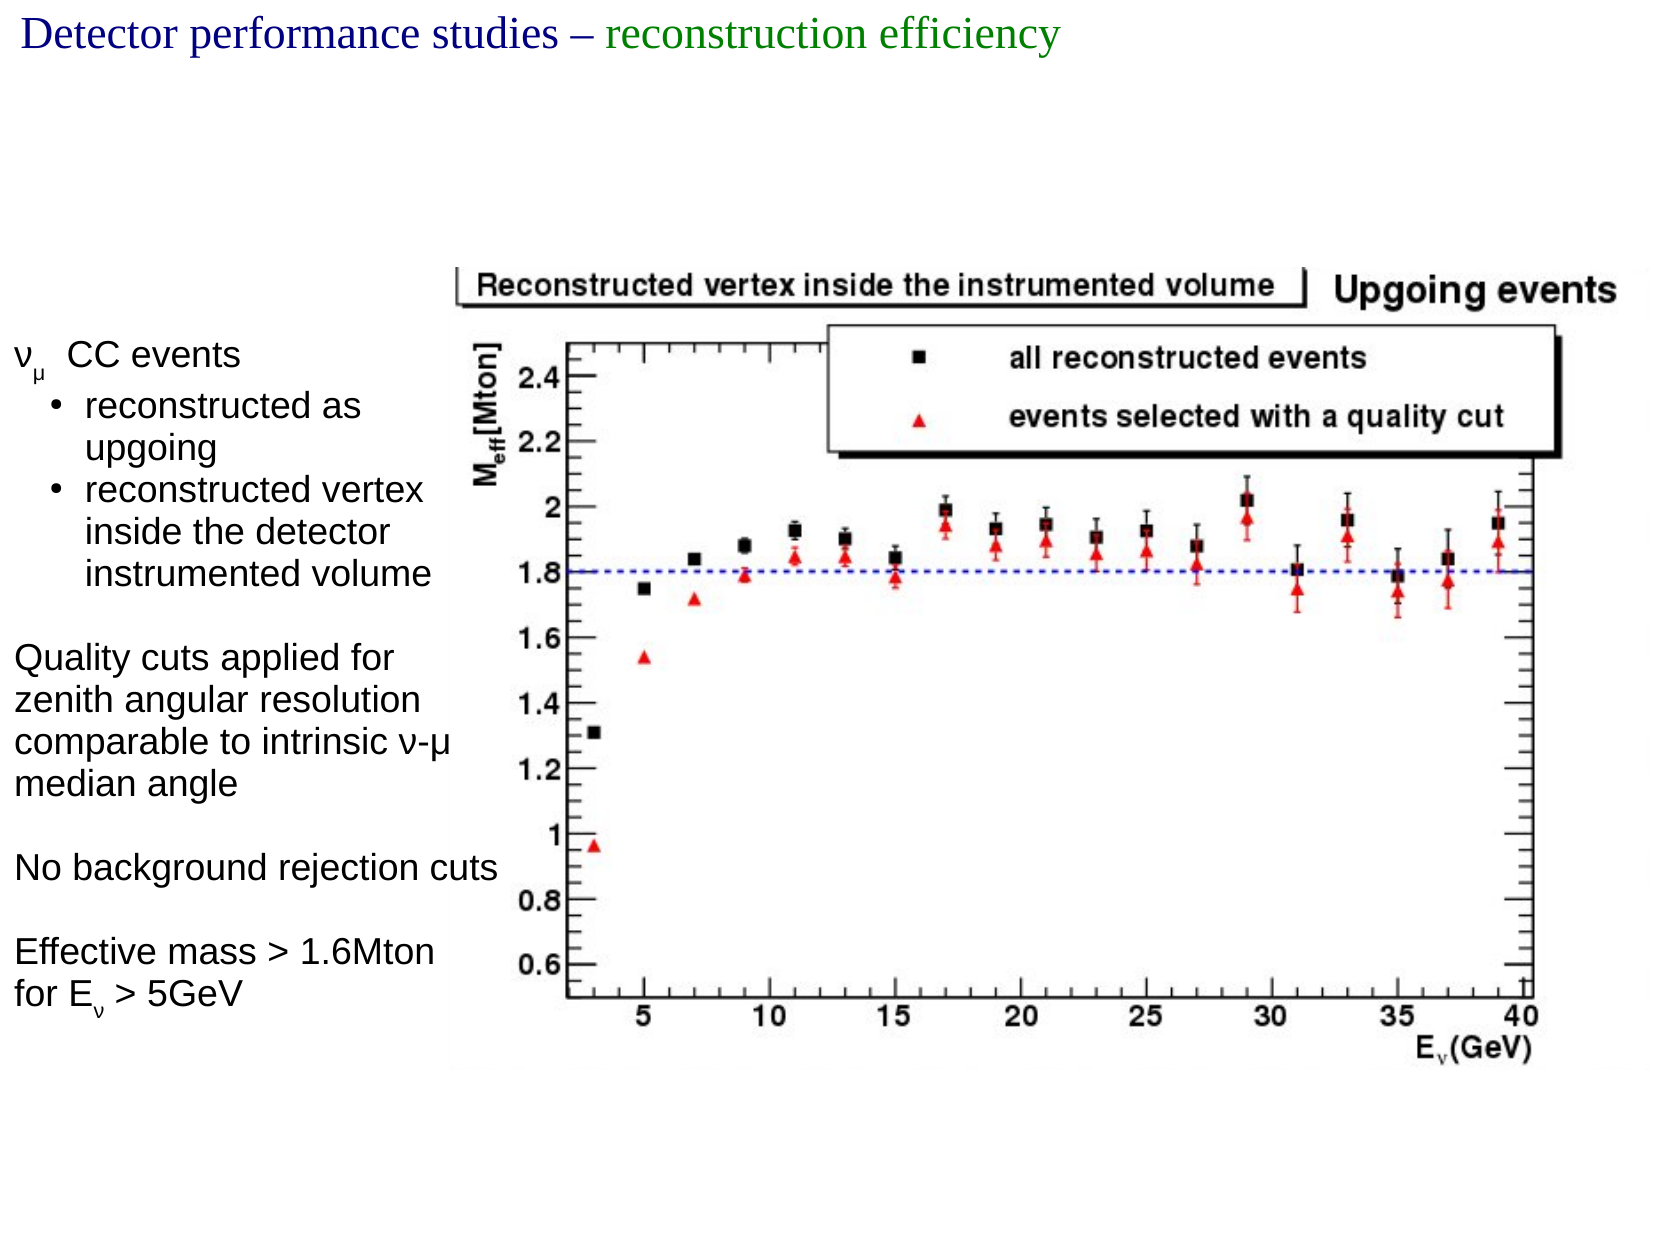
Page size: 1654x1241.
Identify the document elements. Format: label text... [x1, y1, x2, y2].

text_box Detector performance studies – reconstruction efficiency [0, 0, 1088, 66]
picture [449, 267, 1650, 1070]
text_box νμ CC events reconstructed as upgoing reconstructed vertex inside the detector instrumented volume Quality cuts applied for zenith angular resolution comparable to intrinsic ν-μ median angle No background rejection cuts Effective mass > 1.6Mton for Eν > 5GeV [0, 326, 520, 1031]
